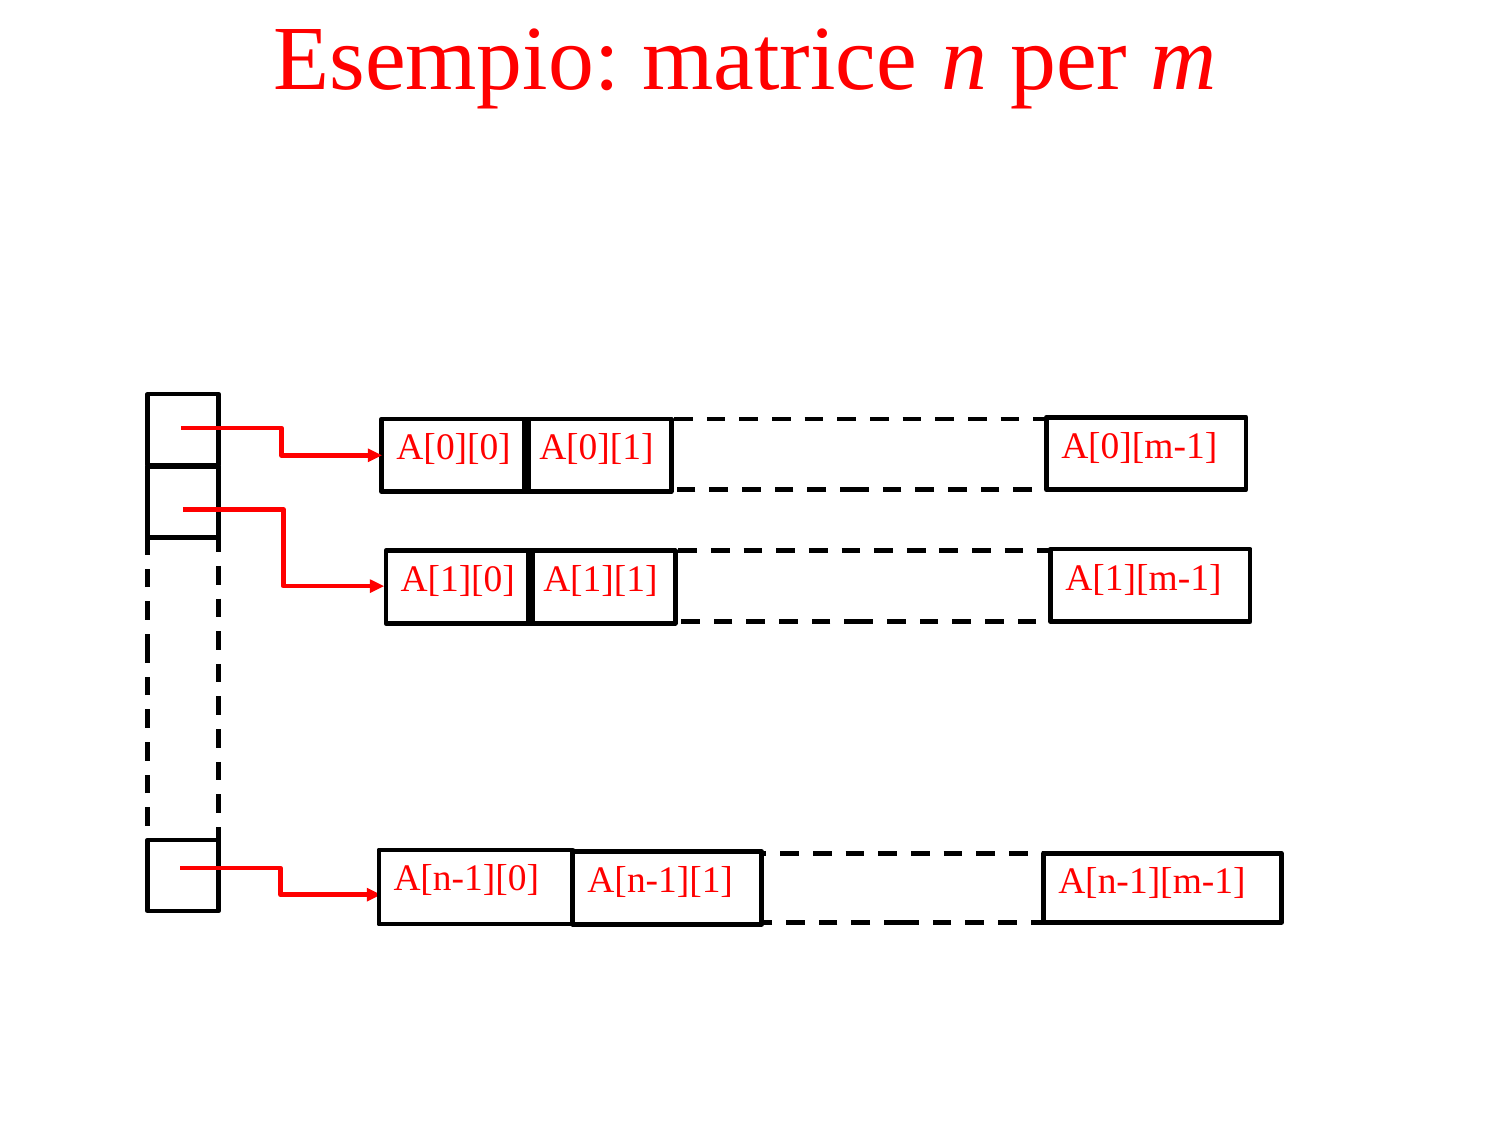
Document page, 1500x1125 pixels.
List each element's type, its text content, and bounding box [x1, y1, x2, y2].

text_box A[n-1][0] [378, 849, 573, 925]
text_box A[n-1][1] [572, 851, 762, 925]
text_box A[1][1] [528, 550, 676, 624]
text_box A[n-1][m-1] [1043, 853, 1282, 923]
text_box A[0][m-1] [1046, 417, 1247, 490]
text_box A[1][m-1] [1050, 549, 1251, 622]
text_box A[0][1] [524, 419, 672, 492]
text_box A[1][0] [385, 550, 528, 624]
text_box A[0][0] [381, 419, 524, 492]
title Esempio: matrice n per m [107, 0, 1383, 188]
